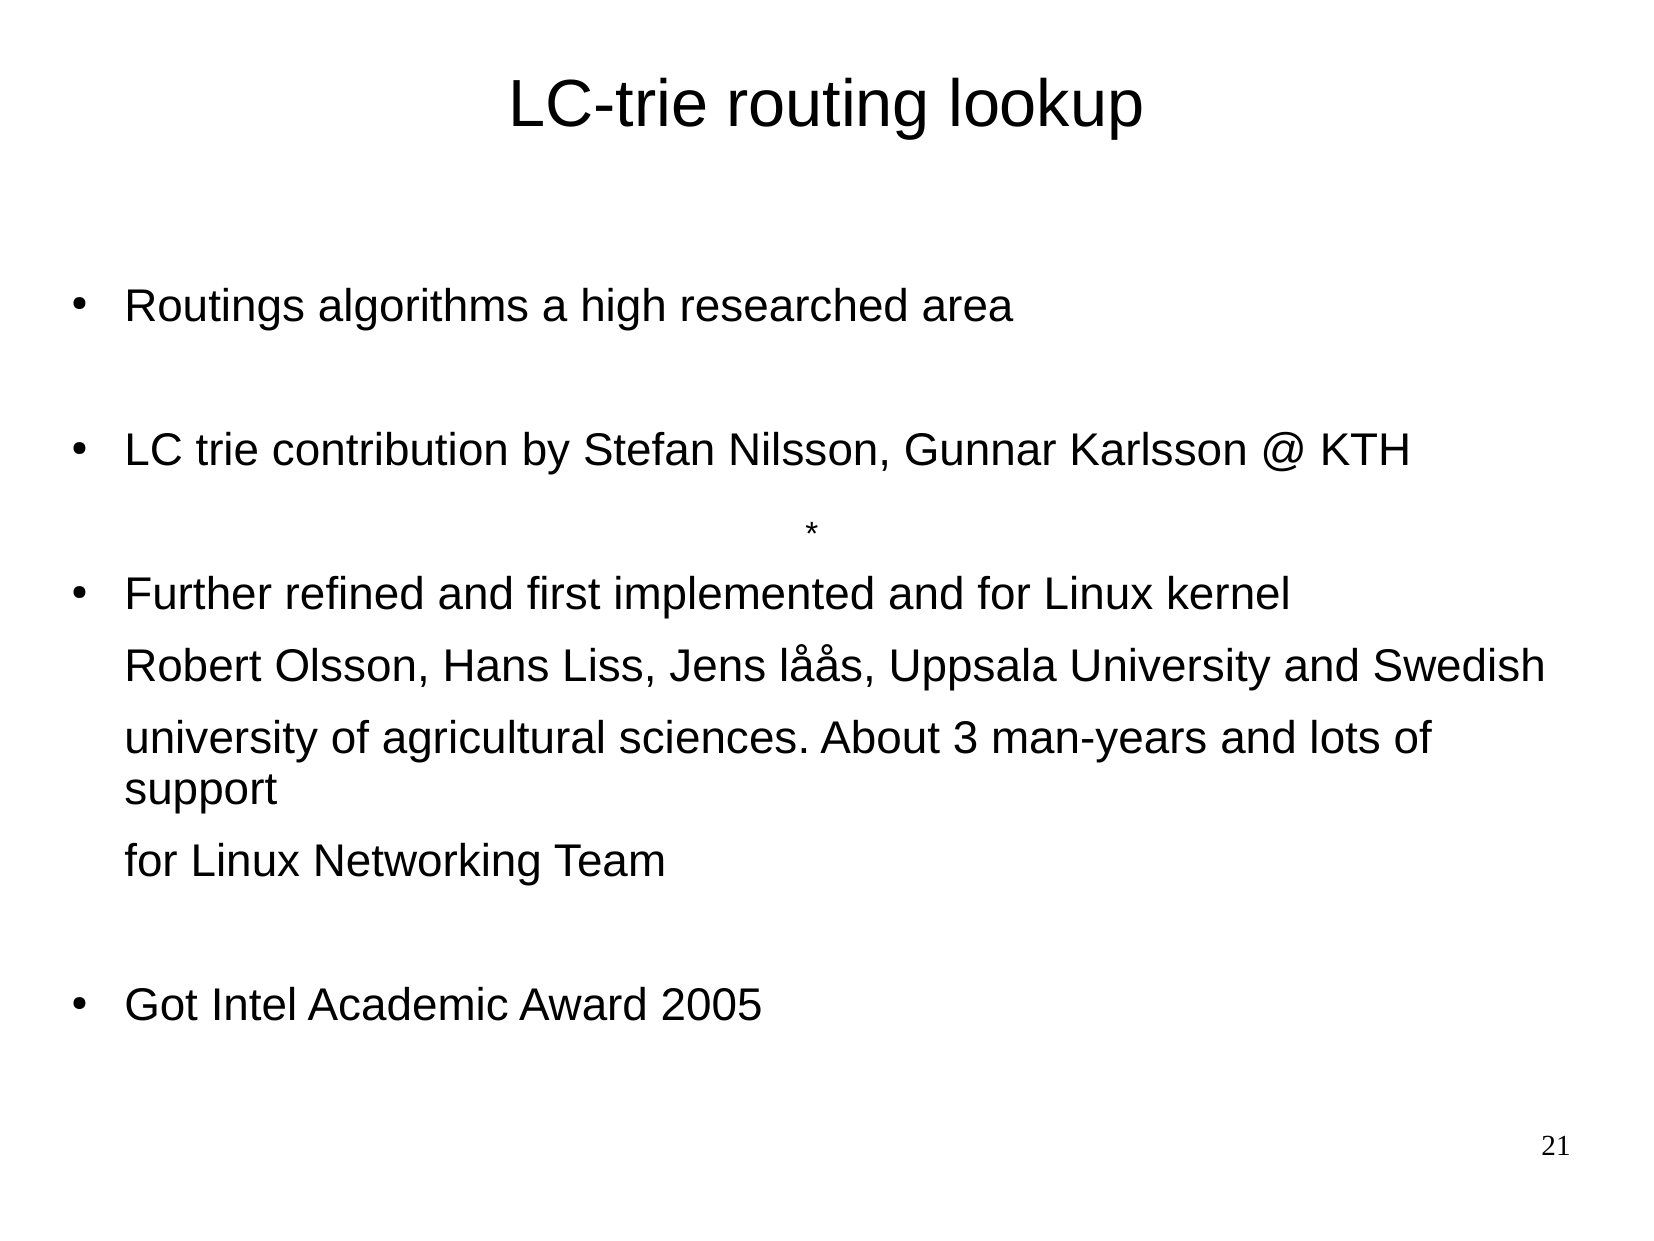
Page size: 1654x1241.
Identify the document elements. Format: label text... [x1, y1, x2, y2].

text_box * [787, 510, 837, 564]
title LC-trie routing lookup [124, 41, 1530, 166]
list Routings algorithms a high researched area LC trie contribution by Stefan Nilsson, Gunnar Karlsson @ KTH Further refined and first implemented and for Linux kernel Robert Olsson, Hans Liss, Jens låås, Uppsala University and Swedish university of agricultural sciences. About 3 man-years and lots of support for Linux Networking Team Got Intel Academic Award 2005 [38, 271, 1596, 1102]
